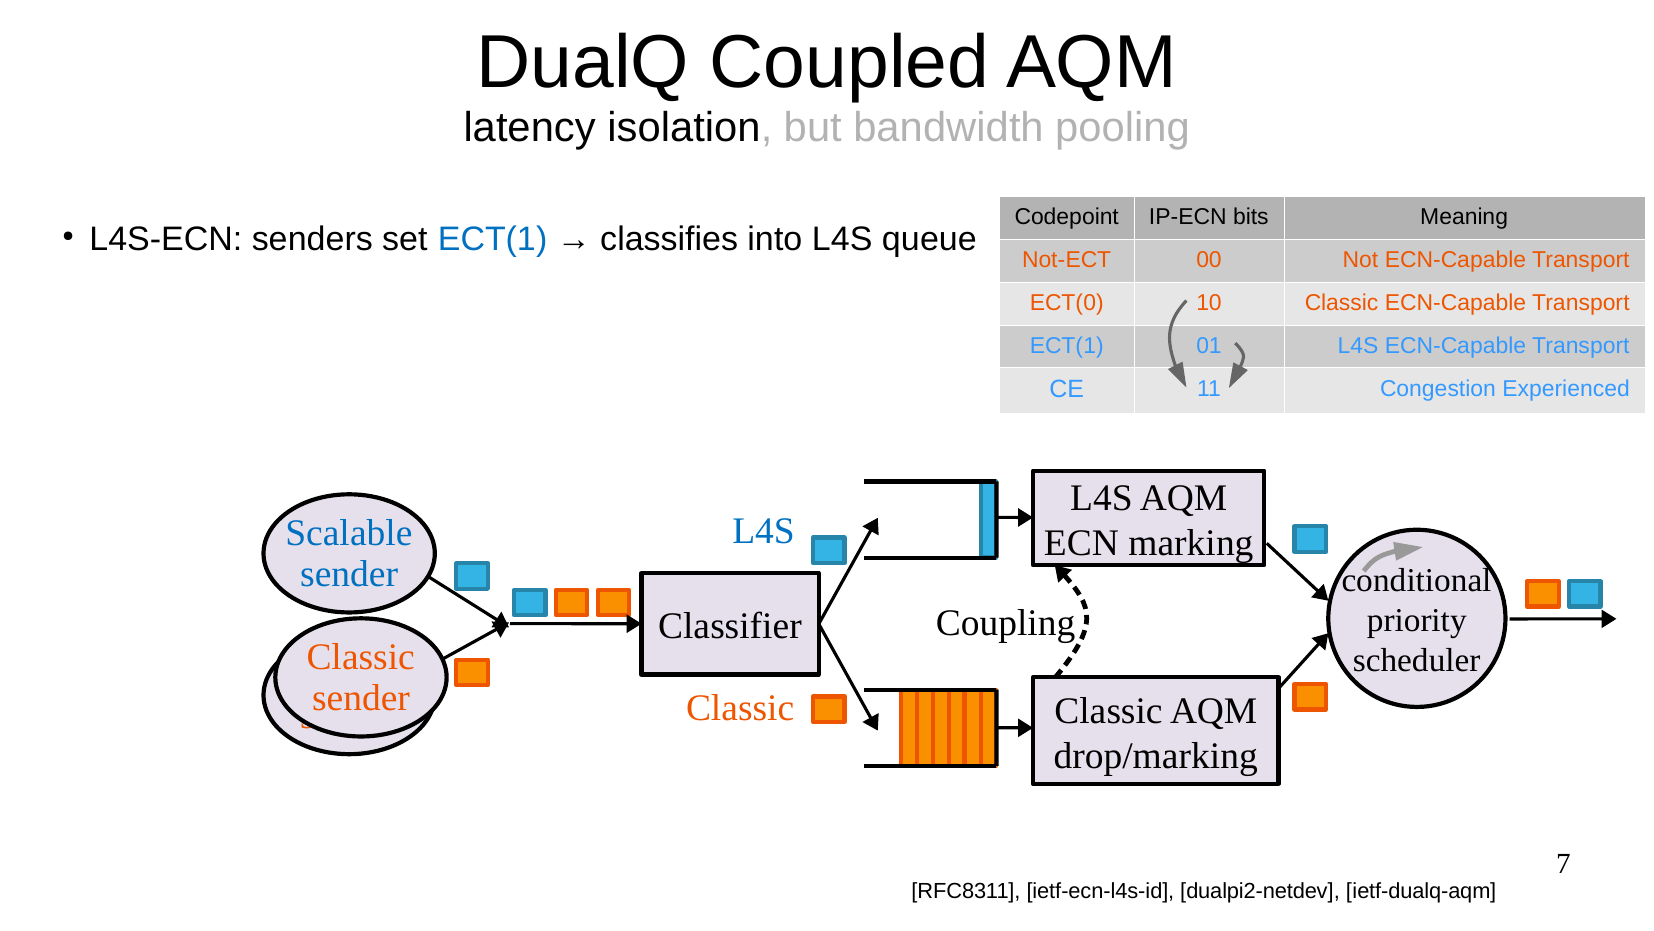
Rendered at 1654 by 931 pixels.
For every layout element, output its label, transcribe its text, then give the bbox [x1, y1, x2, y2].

table_cell Not ECN-Capable Transport [1285, 240, 1645, 282]
table_cell Not-ECT [1000, 240, 1134, 282]
text_box Coupling [921, 590, 1091, 651]
text_box [813, 696, 845, 722]
text_box Classic AQM drop/marking [1032, 677, 1279, 784]
table_cell 00 [1135, 240, 1284, 282]
table_cell 10 [1135, 283, 1284, 325]
text_box [1294, 684, 1326, 710]
text_box L4S AQM ECN marking [1032, 470, 1265, 566]
text_box [901, 692, 994, 764]
table_cell Congestion Experienced [1285, 368, 1645, 413]
table_header Meaning [1285, 197, 1645, 239]
list L4S-ECN: senders set ECT(1) → classifies into L4S queue [53, 216, 993, 285]
text_box [555, 589, 588, 616]
table_cell 11 [1135, 368, 1284, 413]
title DualQ Coupled AQM latency isolation, but bandwidth pooling [82, 7, 1571, 163]
text_box conditional priority scheduler [1328, 529, 1506, 707]
text_box [456, 563, 488, 589]
text_box [RFC8311], [ietf-ecn-l4s-id], [dualpi2-netdev], [ietf-dualq-aqm] [878, 871, 1512, 911]
text_box Classifier [641, 573, 819, 675]
table_header Codepoint [1000, 197, 1134, 239]
text_box Classic sender [263, 663, 432, 755]
text_box [456, 659, 488, 686]
text_box [597, 589, 630, 616]
table_cell ECT(0) [1000, 283, 1134, 325]
table_header IP-ECN bits [1135, 197, 1284, 239]
text_box L4S [722, 510, 795, 552]
table_cell CE [1000, 368, 1134, 413]
text_box [1569, 581, 1601, 607]
text_box [1294, 526, 1326, 552]
text_box [514, 589, 546, 616]
table_cell 01 [1135, 326, 1173, 367]
text_box Classic sender [275, 618, 447, 737]
text_box [1527, 581, 1559, 607]
table_cell L4S ECN-Capable Transport [1285, 326, 1645, 367]
table_cell ECT(1) [1000, 326, 1134, 367]
text_box [813, 537, 845, 563]
table_cell 01 [1172, 326, 1284, 367]
table_cell Classic ECN-Capable Transport [1285, 283, 1645, 325]
text_box Scalable sender [263, 494, 435, 613]
text_box [980, 484, 994, 556]
text_box Classic [671, 675, 810, 736]
